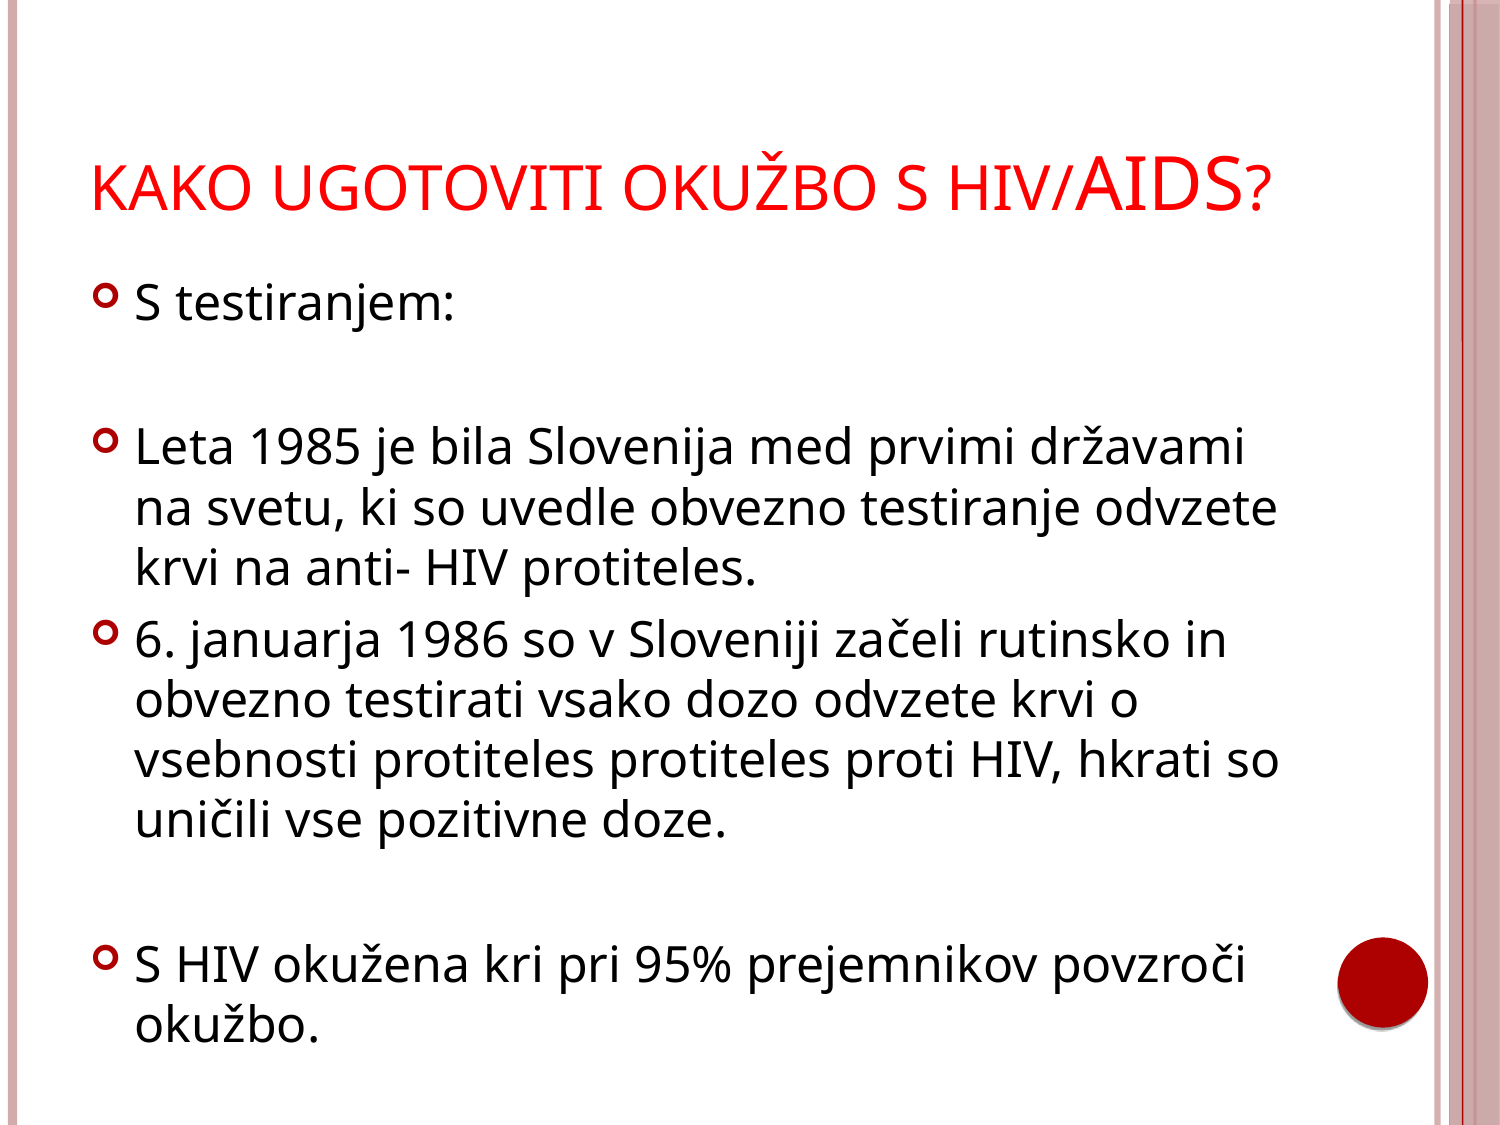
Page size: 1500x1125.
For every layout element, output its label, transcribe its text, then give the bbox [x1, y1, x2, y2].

title KAKO UGOTOVITI OKUŽBO S HIV/aids? [75, 45, 1300, 233]
list S testiranjem: Leta 1985 je bila Slovenija med prvimi državami na svetu, ki so uvedle obvezno testiranje odvzete krvi na anti- HIV protiteles. 6. januarja 1986 so v Sloveniji začeli rutinsko in obvezno testirati vsako dozo odvzete krvi o vsebnosti protiteles protiteles proti HIV, hkrati so uničili vse pozitivne doze. S HIV okužena kri pri 95% prejemnikov povzroči okužbo. [75, 262, 1300, 1062]
